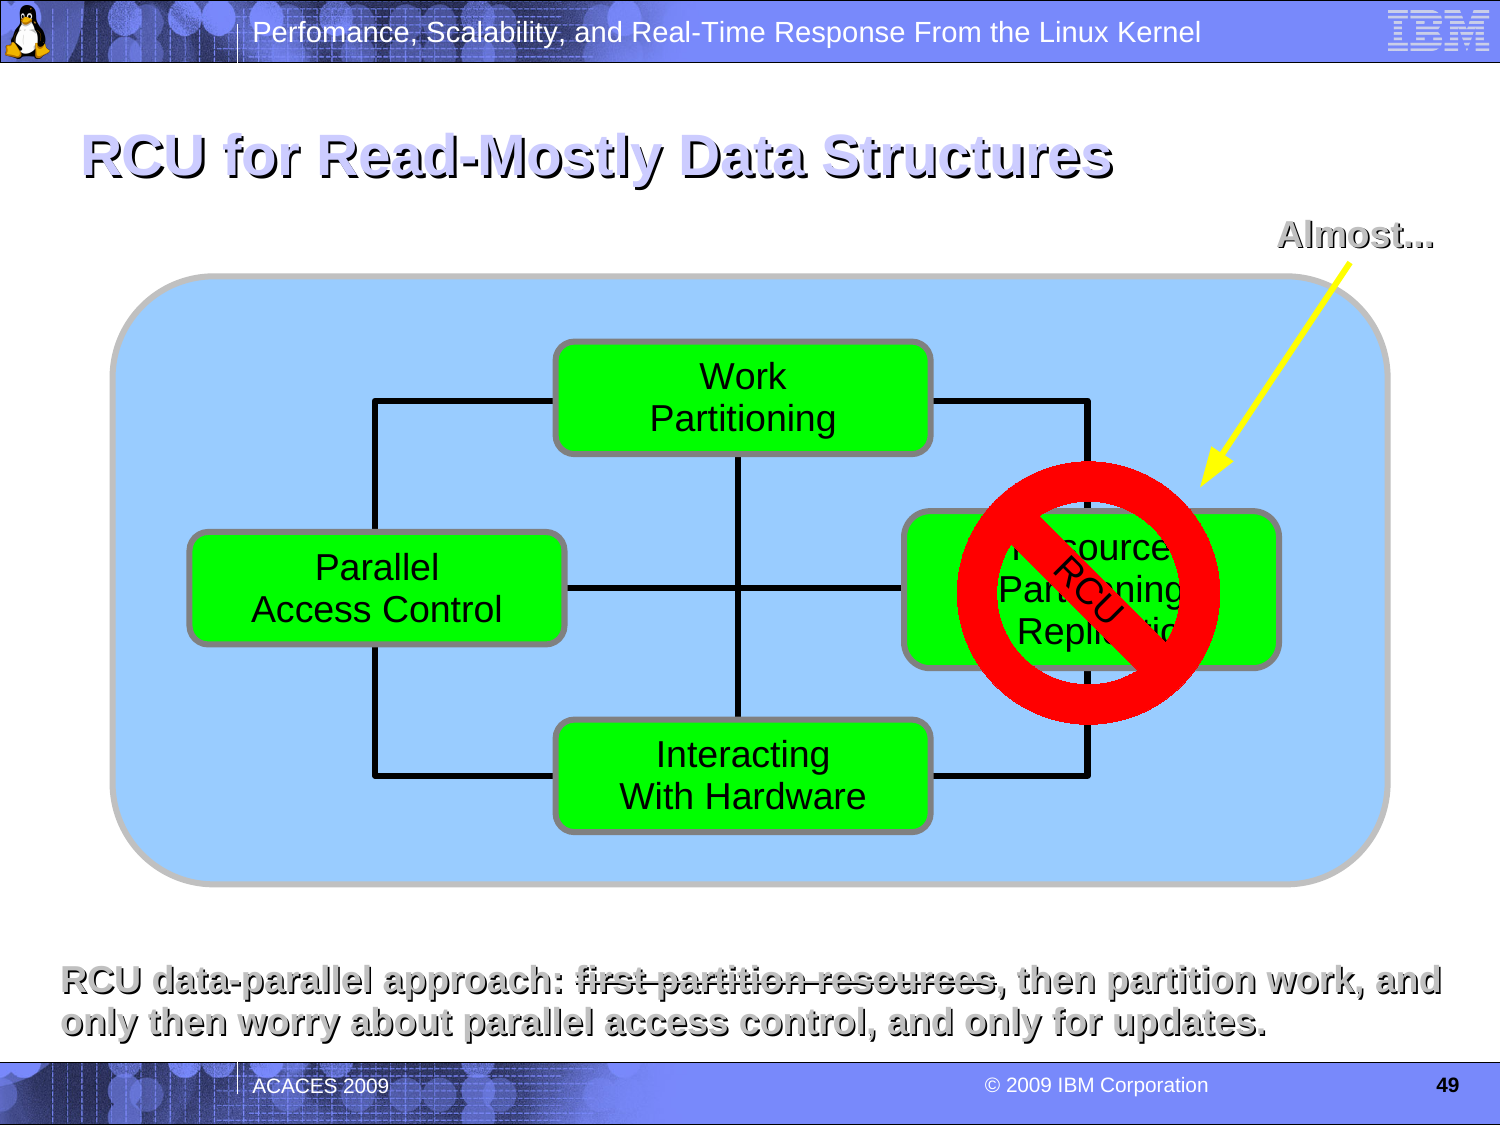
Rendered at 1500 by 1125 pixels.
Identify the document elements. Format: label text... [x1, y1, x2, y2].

text_box RCU data-parallel approach: first partition resources, then partition work, and only then worry about parallel access control, and only for updates. [45, 951, 1458, 1051]
text_box Almost... [1261, 205, 1487, 263]
picture [1, 1, 1500, 62]
picture [0, 1063, 1500, 1124]
text_box Parallel Access Control [189, 531, 565, 645]
text_box Work Partitioning [555, 341, 931, 455]
text_box Resource Partitioning & Replication [997, 545, 1135, 669]
text_box [112, 276, 1388, 885]
text_box Resource Partitioning & Replication [1192, 511, 1280, 669]
text_box Resource Partitioning & Replication [1041, 511, 1179, 637]
title RCU for Read-Mostly Data Structures [79, 116, 1433, 199]
text_box Resource Partitioning & Replication [904, 511, 985, 669]
text_box Interacting With Hardware [555, 719, 931, 833]
text_box RCU [1030, 531, 1149, 651]
